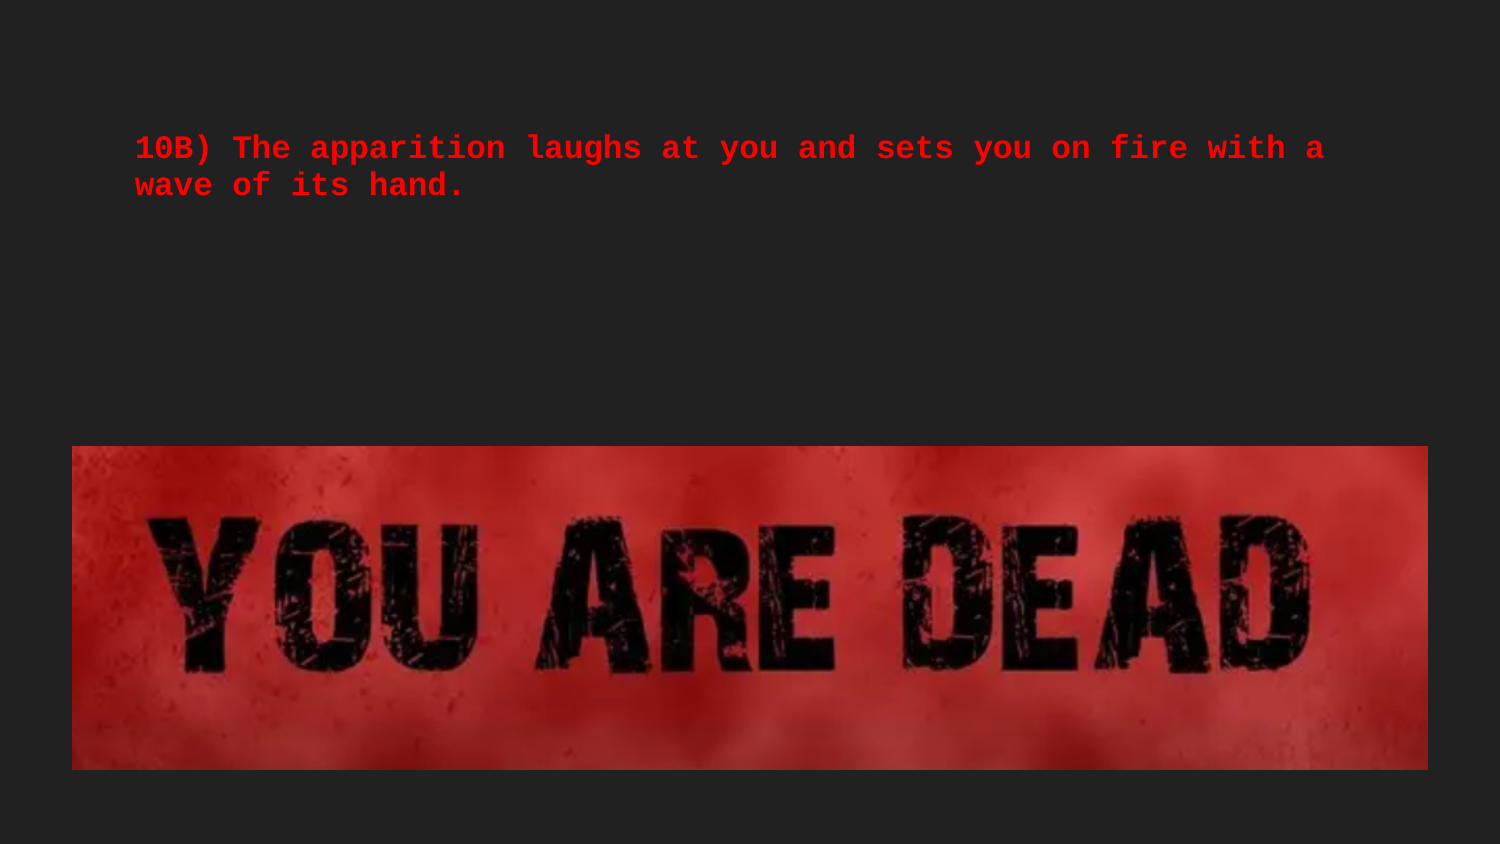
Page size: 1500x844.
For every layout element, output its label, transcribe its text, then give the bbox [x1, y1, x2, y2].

title 10B) The apparition laughs at you and sets you on fire with a wave of its hand. [119, 116, 1401, 410]
picture [72, 446, 1428, 770]
